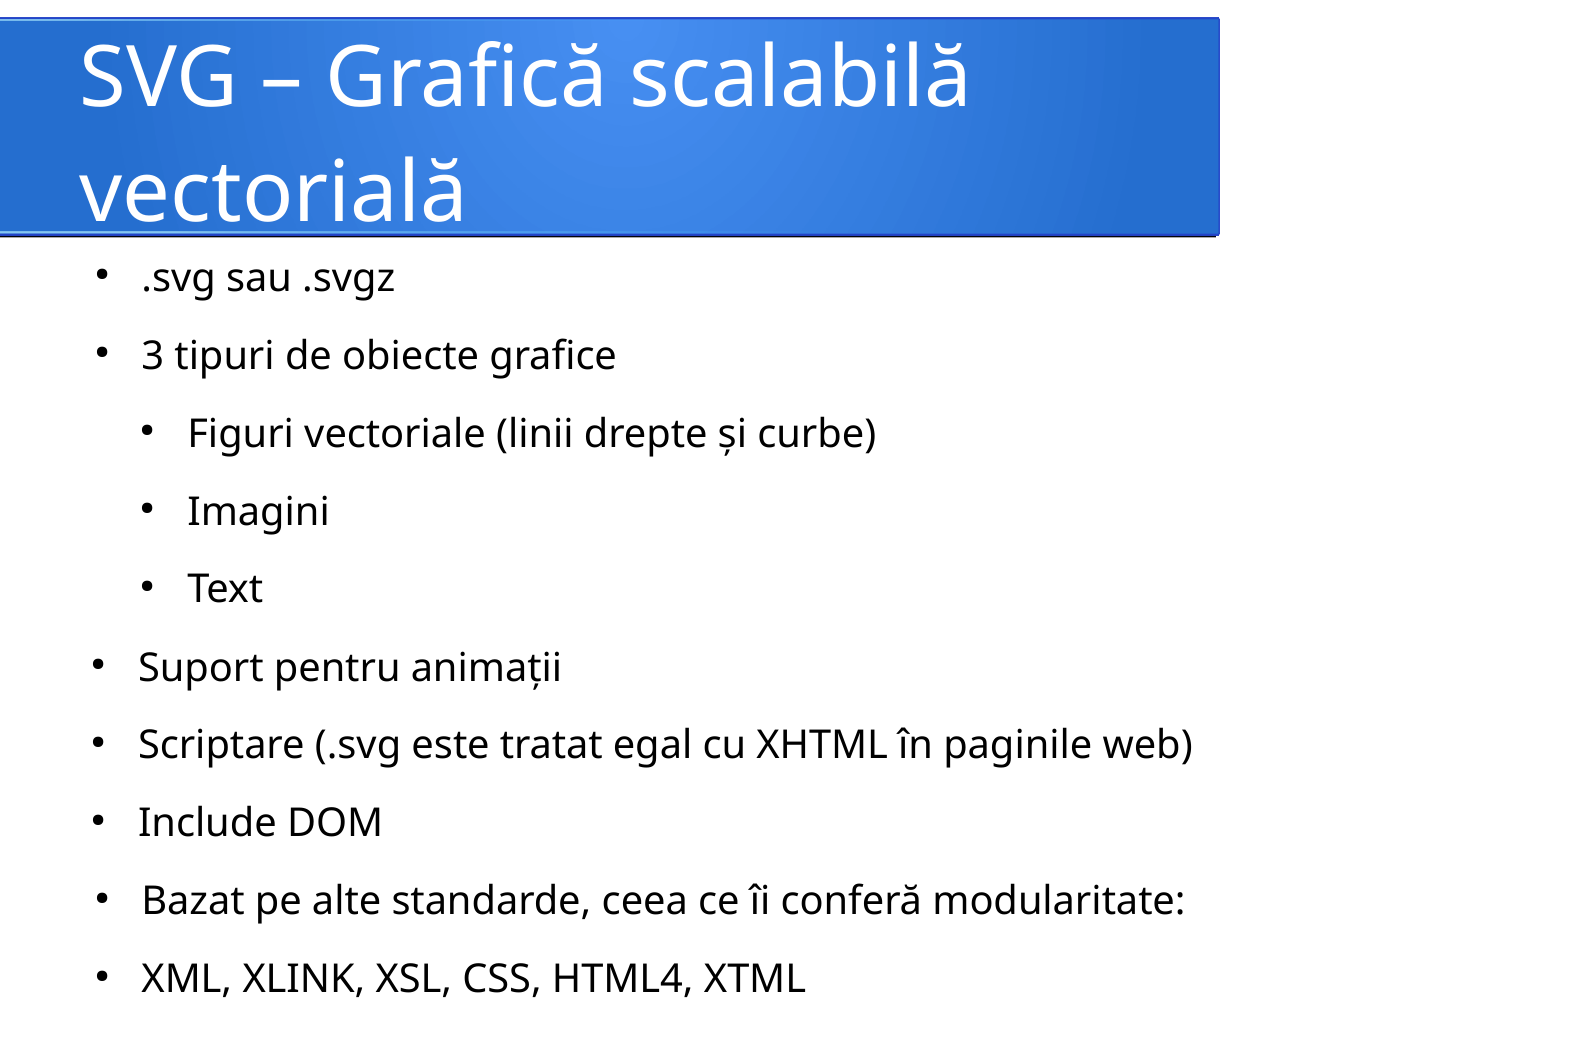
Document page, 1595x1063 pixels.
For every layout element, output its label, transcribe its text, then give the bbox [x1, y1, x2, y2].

title SVG – Grafică scalabilă vectorială [79, 35, 1206, 227]
picture [0, 15, 1224, 242]
list .svg sau .svgz 3 tipuri de obiecte grafice Figuri vectoriale (linii drepte și curbe) Imagini Text Suport pentru animații Scriptare (.svg este tratat egal cu XHTML în paginile web) Include DOM Bazat pe alte standarde, ceea ce îi conferă modularitate: XML, XLINK, XSL, CSS, HTML4, XTML [79, 248, 1486, 1006]
